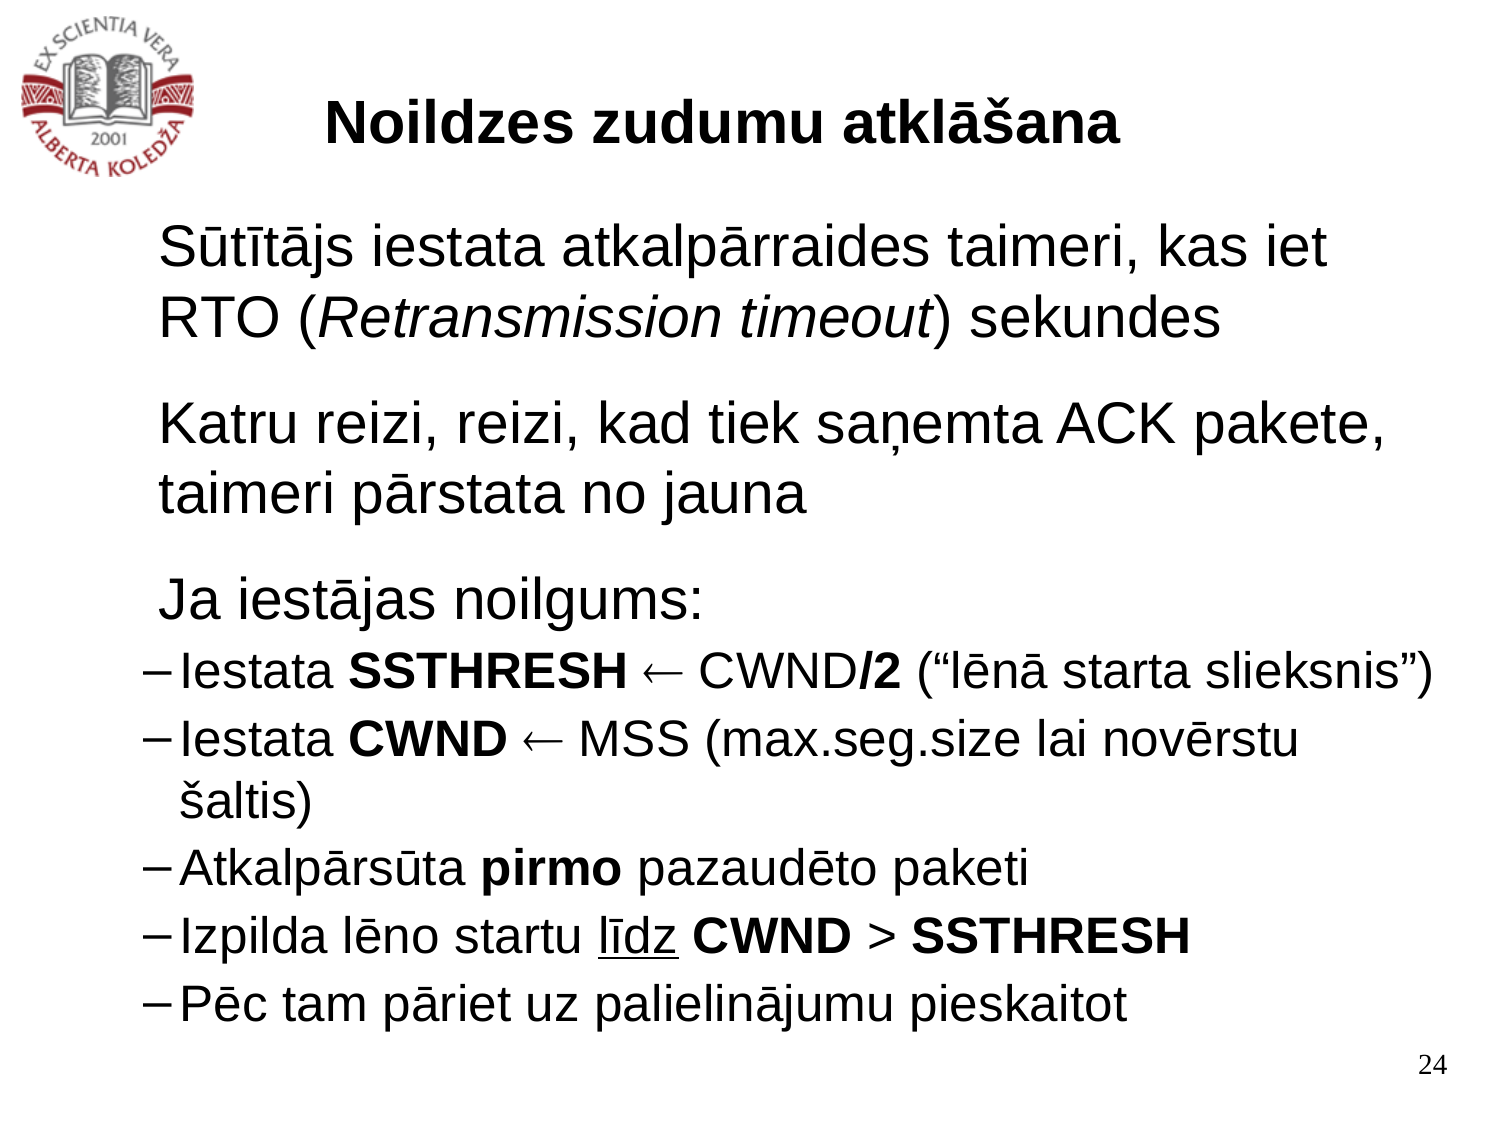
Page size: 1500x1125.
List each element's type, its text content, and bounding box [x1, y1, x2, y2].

picture [21, 16, 194, 177]
list Sūtītājs iestata atkalpārraides taimeri, kas iet RTO (Retransmission timeout) sekundes Katru reizi, reizi, kad tiek saņemta ACK pakete, taimeri pārstata no jauna Ja iestājas noilgums: Iestata SSTHRESH  CWND/2 (“lēnā starta slieksnis”) Iestata CWND  MSS (max.seg.size lai novērstu šaltis) Atkalpārsūta pirmo pazaudēto paketi Izpilda lēno startu līdz CWND > SSTHRESH Pēc tam pāriet uz palielinājumu pieskaitot [74, 200, 1463, 1101]
title Noildzes zudumu atklāšana [50, 62, 1374, 175]
